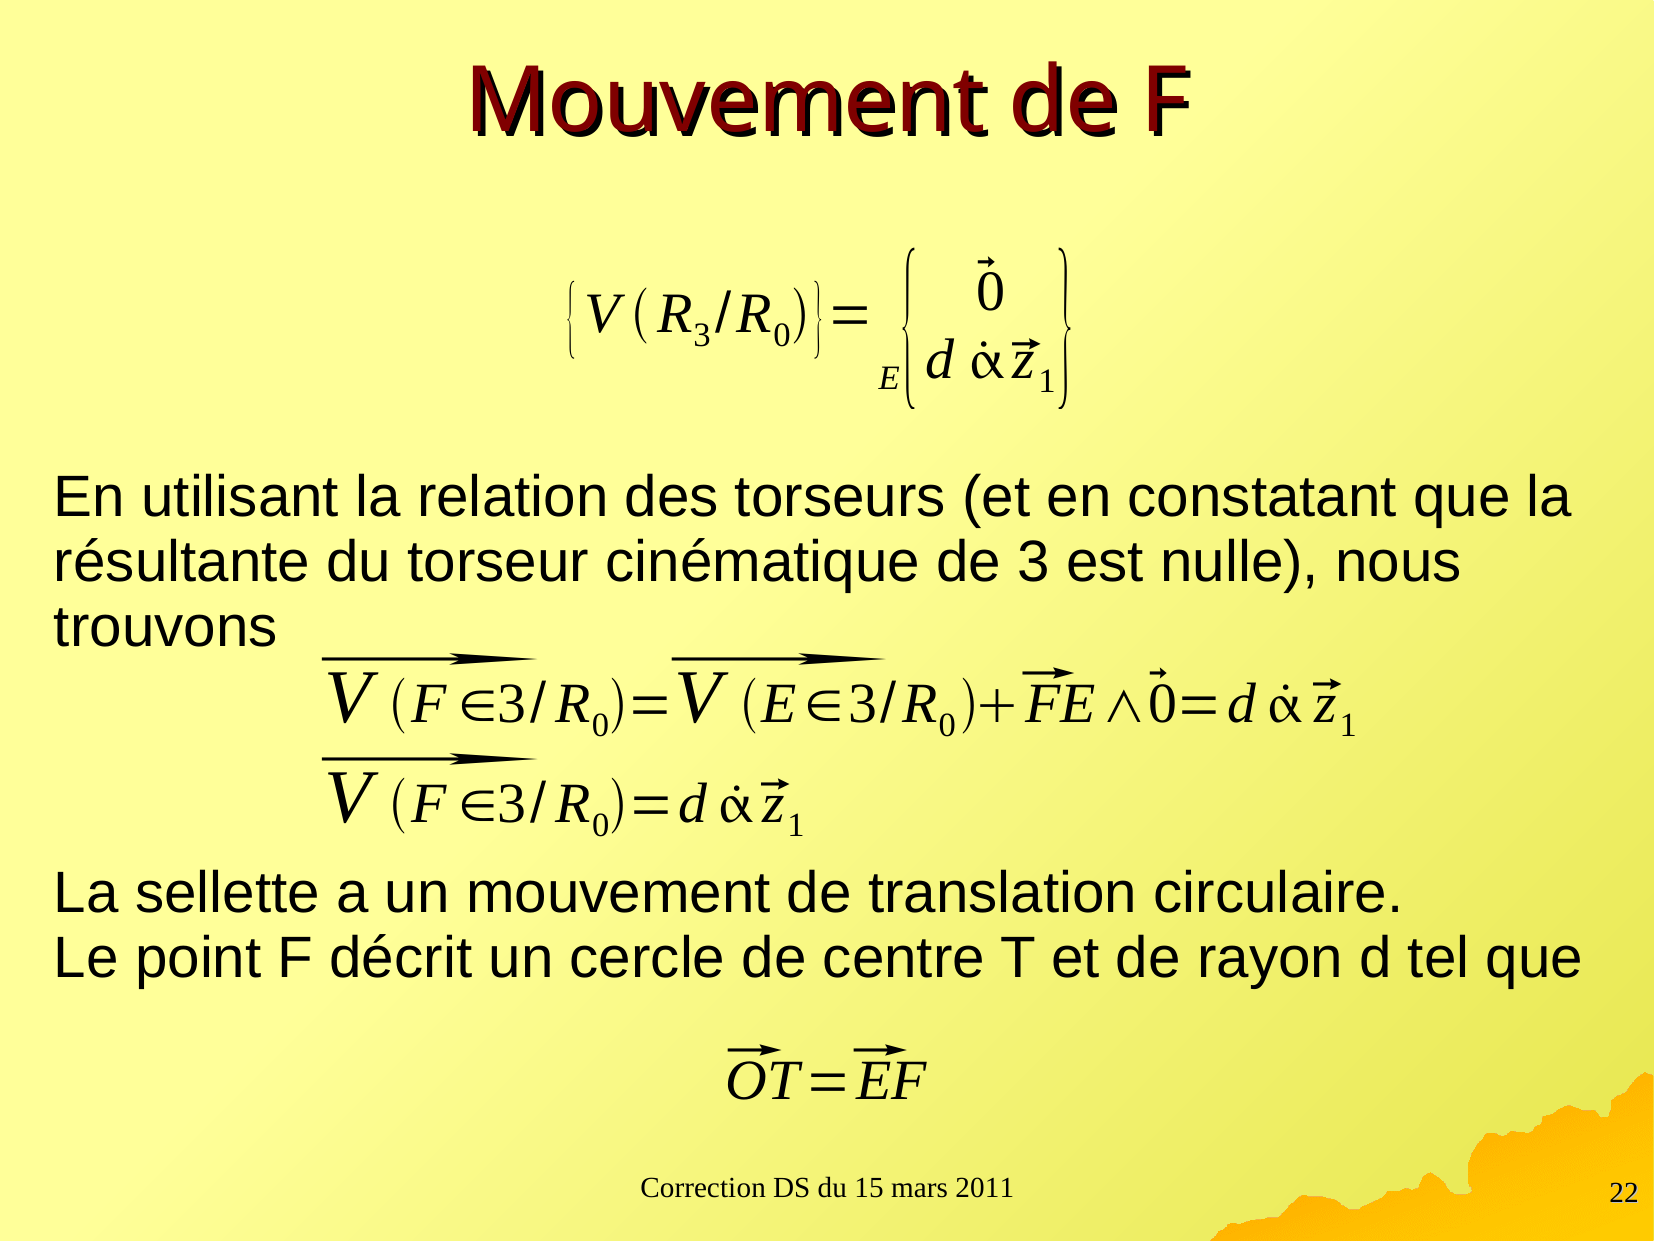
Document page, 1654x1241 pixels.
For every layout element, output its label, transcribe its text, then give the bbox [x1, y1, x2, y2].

chart [707, 1042, 947, 1114]
title Mouvement de F [0, 0, 1654, 193]
chart [551, 246, 1102, 409]
chart [284, 751, 820, 844]
chart [284, 650, 1369, 743]
text_box En utilisant la relation des torseurs (et en constatant que la résultante du torseur cinématique de 3 est nulle), nous trouvons La sellette a un mouvement de translation circulaire. Le point F décrit un cercle de centre T et de rayon d tel que [39, 455, 1633, 996]
